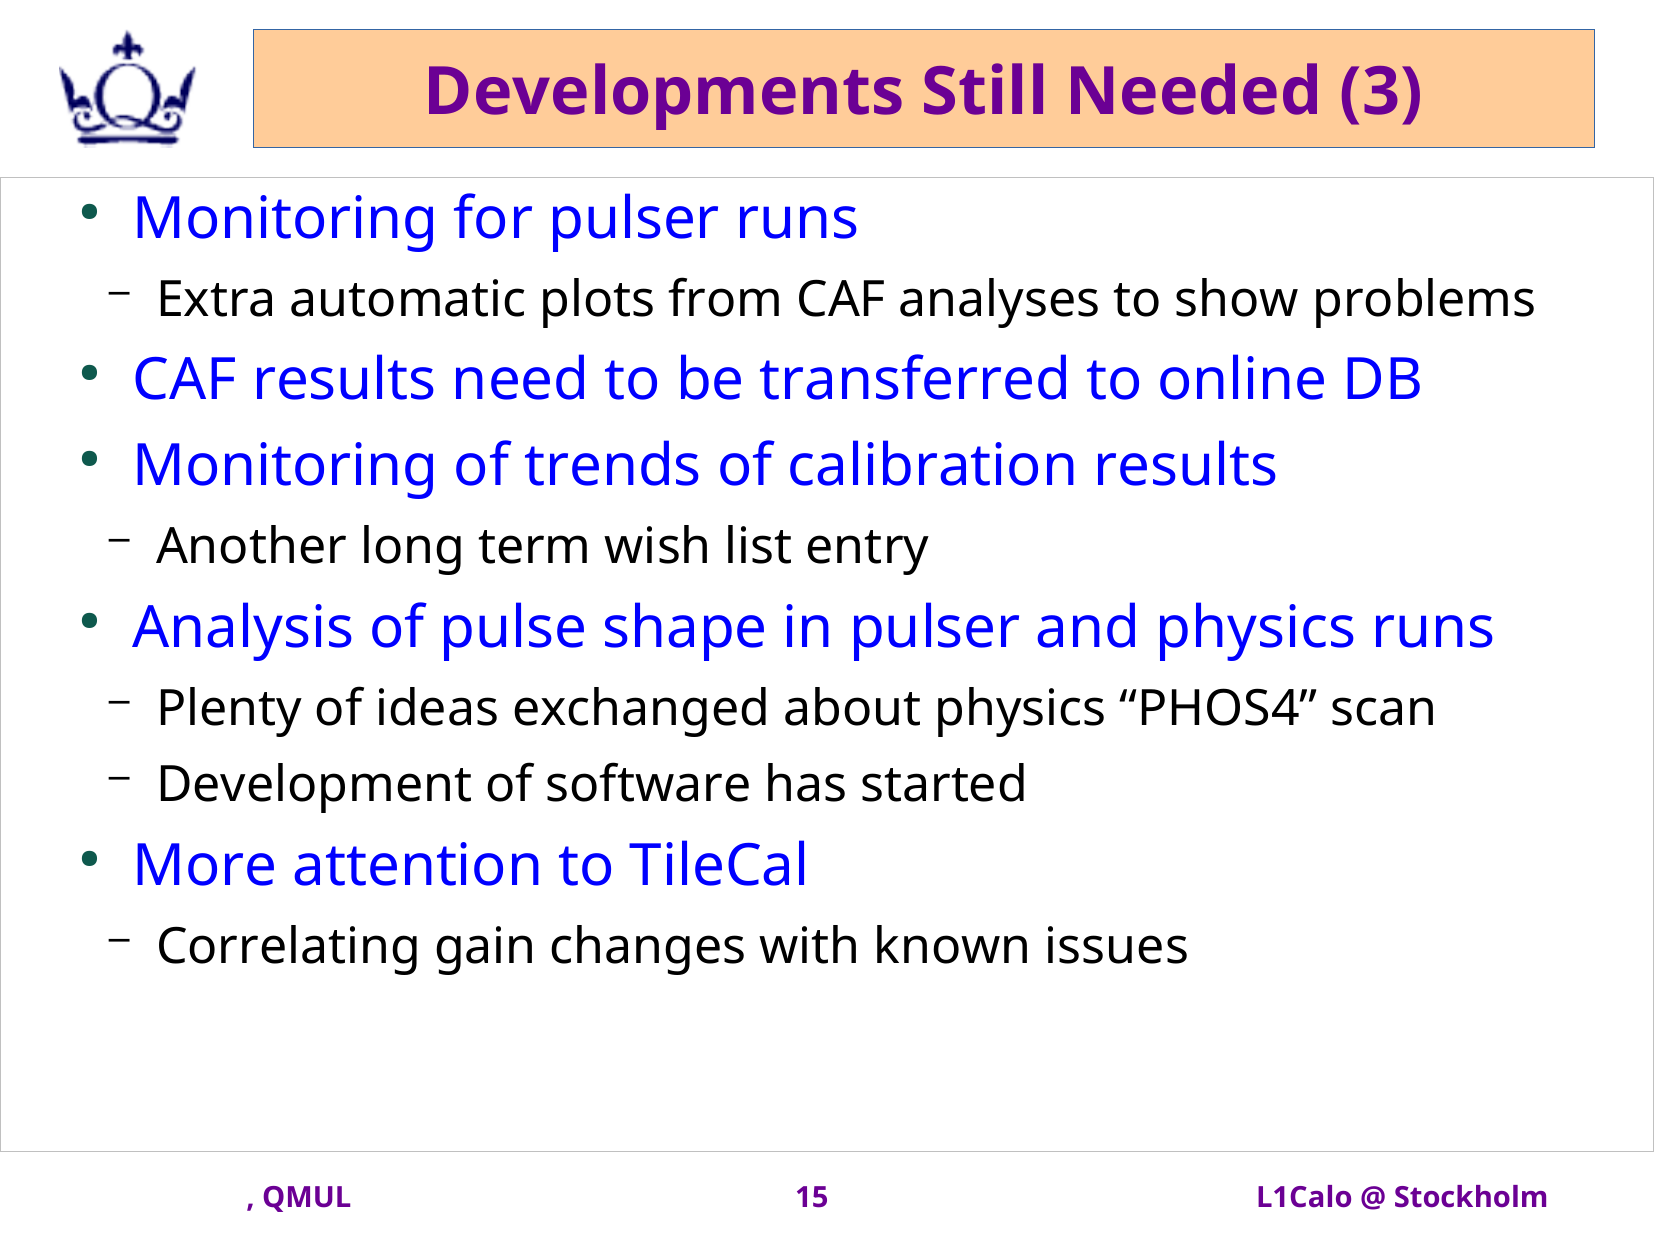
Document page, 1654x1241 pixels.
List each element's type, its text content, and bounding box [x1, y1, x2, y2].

list Monitoring for pulser runs Extra automatic plots from CAF analyses to show problems CAF results need to be transferred to online DB Monitoring of trends of calibration results Another long term wish list entry Analysis of pulse shape in pulser and physics runs Plenty of ideas exchanged about physics “PHOS4” scan Development of software has started More attention to TileCal Correlating gain changes with known issues [61, 181, 1605, 1149]
picture [59, 29, 200, 148]
title Developments Still Needed (3) [253, 29, 1595, 148]
